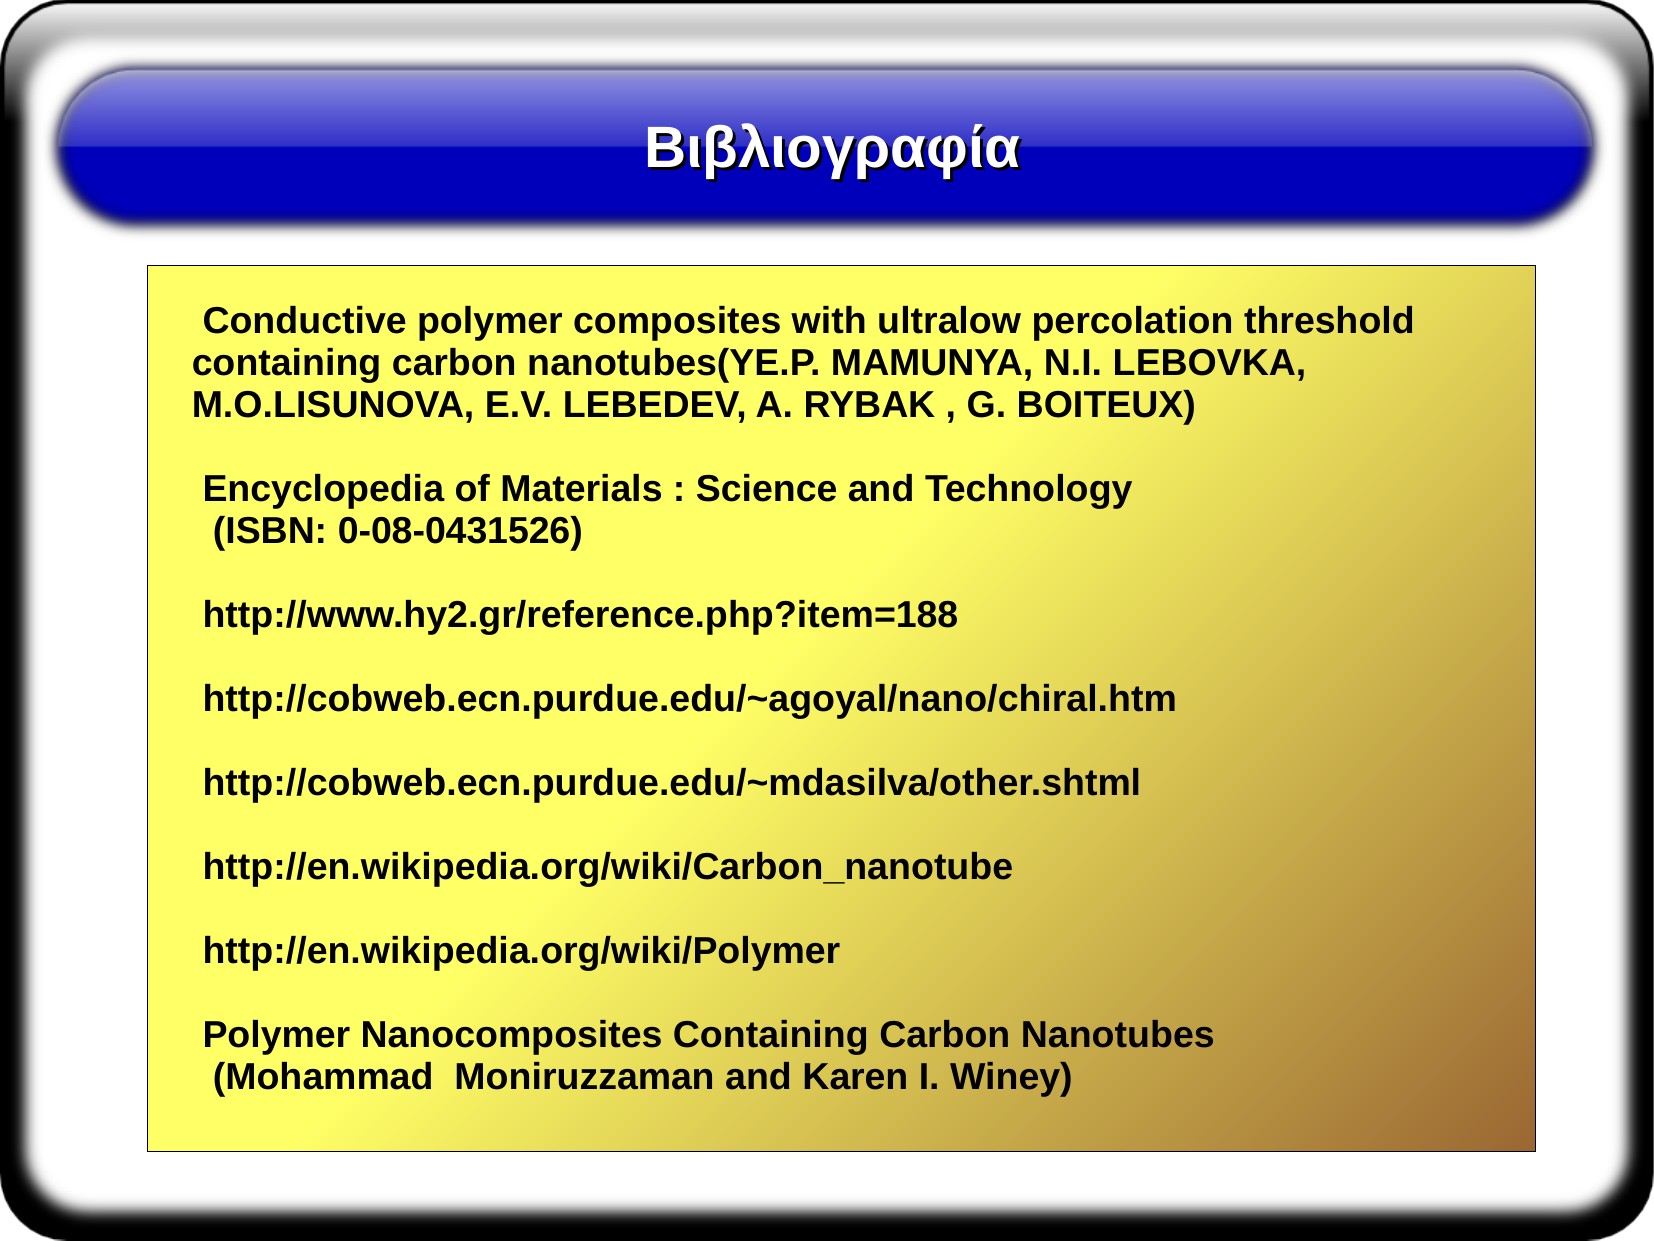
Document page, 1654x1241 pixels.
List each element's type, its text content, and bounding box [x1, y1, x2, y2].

text_box Conductive polymer composites with ultralow percolation threshold containing carbon nanotubes(YE.P. MAMUNYA, N.I. LEBOVKA, M.O.LISUNOVA, E.V. LEBEDEV, A. RYBAK , G. BOITEUX) Encyclopedia of Materials : Science and Technology (ISBN: 0-08-0431526) http://www.hy2.gr/reference.php?item=188 http://cobweb.ecn.purdue.edu/~agoyal/nano/chiral.htm http://cobweb.ecn.purdue.edu/~mdasilva/other.shtml http://en.wikipedia.org/wiki/Carbon_nanotube http://en.wikipedia.org/wiki/Polymer Polymer Nanocomposites Containing Carbon Nanotubes (Mohammad Moniruzzaman and Karen I. Winey) [177, 292, 1506, 1123]
text_box [147, 265, 1536, 1152]
title Βιβλιογραφία [88, 59, 1577, 237]
picture [0, 0, 1654, 1241]
